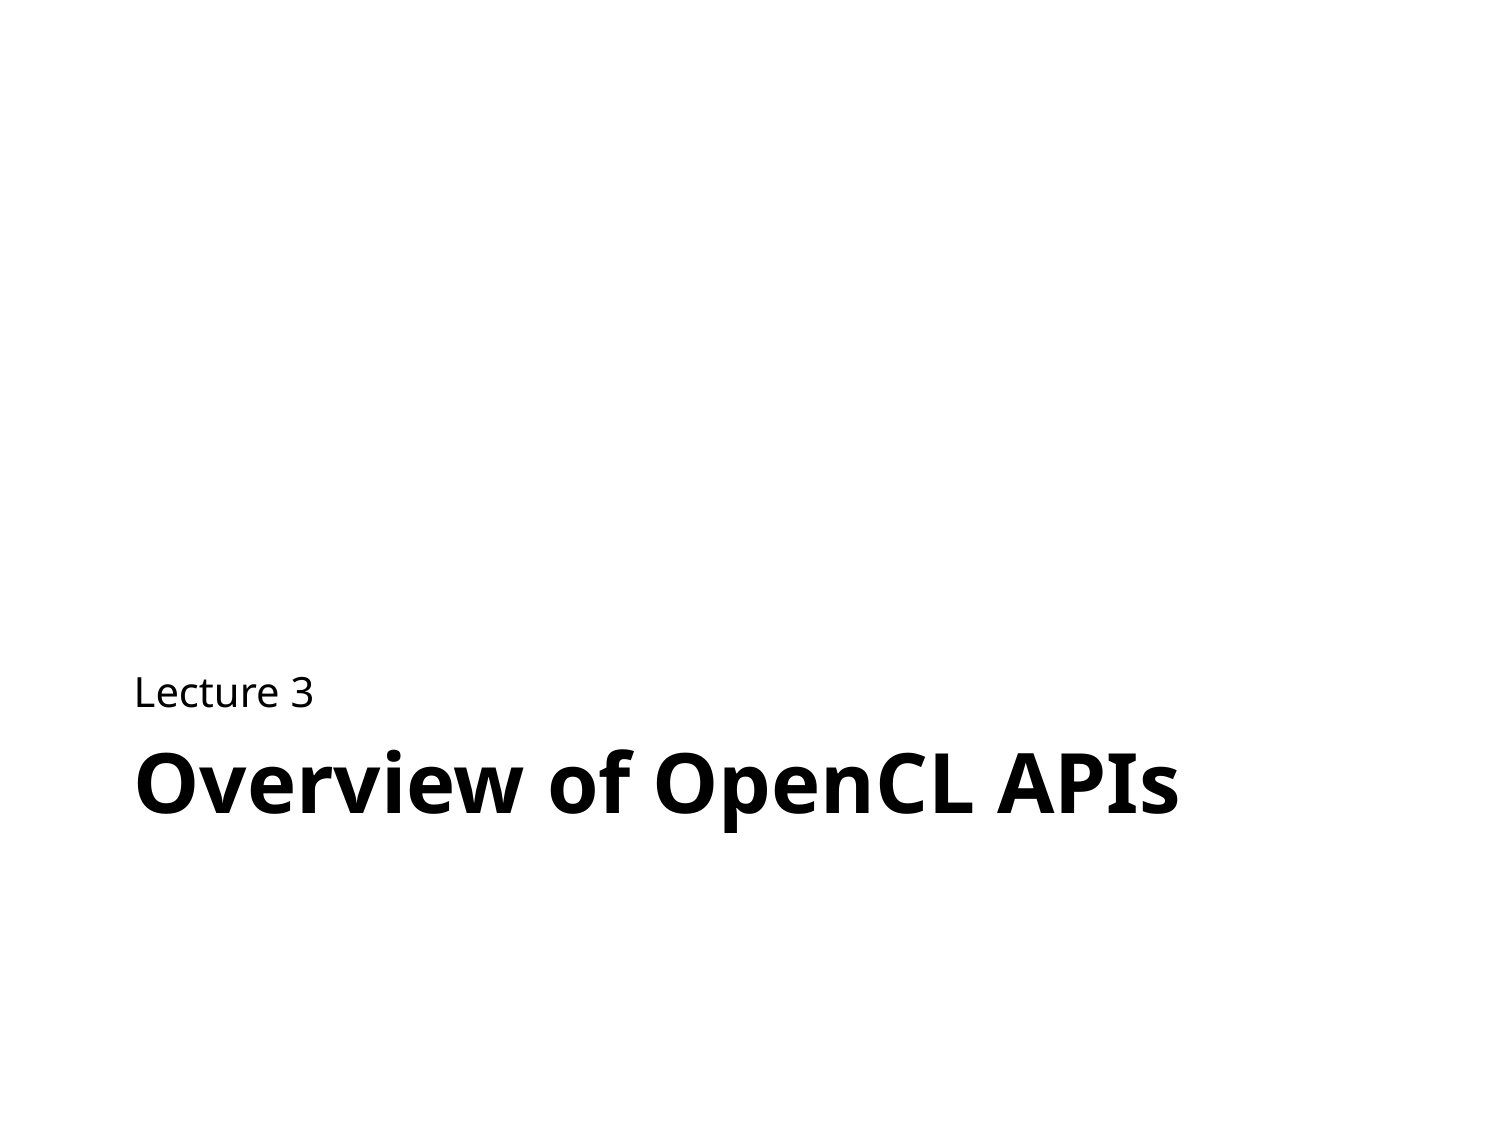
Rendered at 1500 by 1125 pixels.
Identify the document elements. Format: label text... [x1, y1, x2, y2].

list Lecture 3 [118, 476, 1394, 723]
title Overview of OpenCL APIs [118, 723, 1394, 947]
